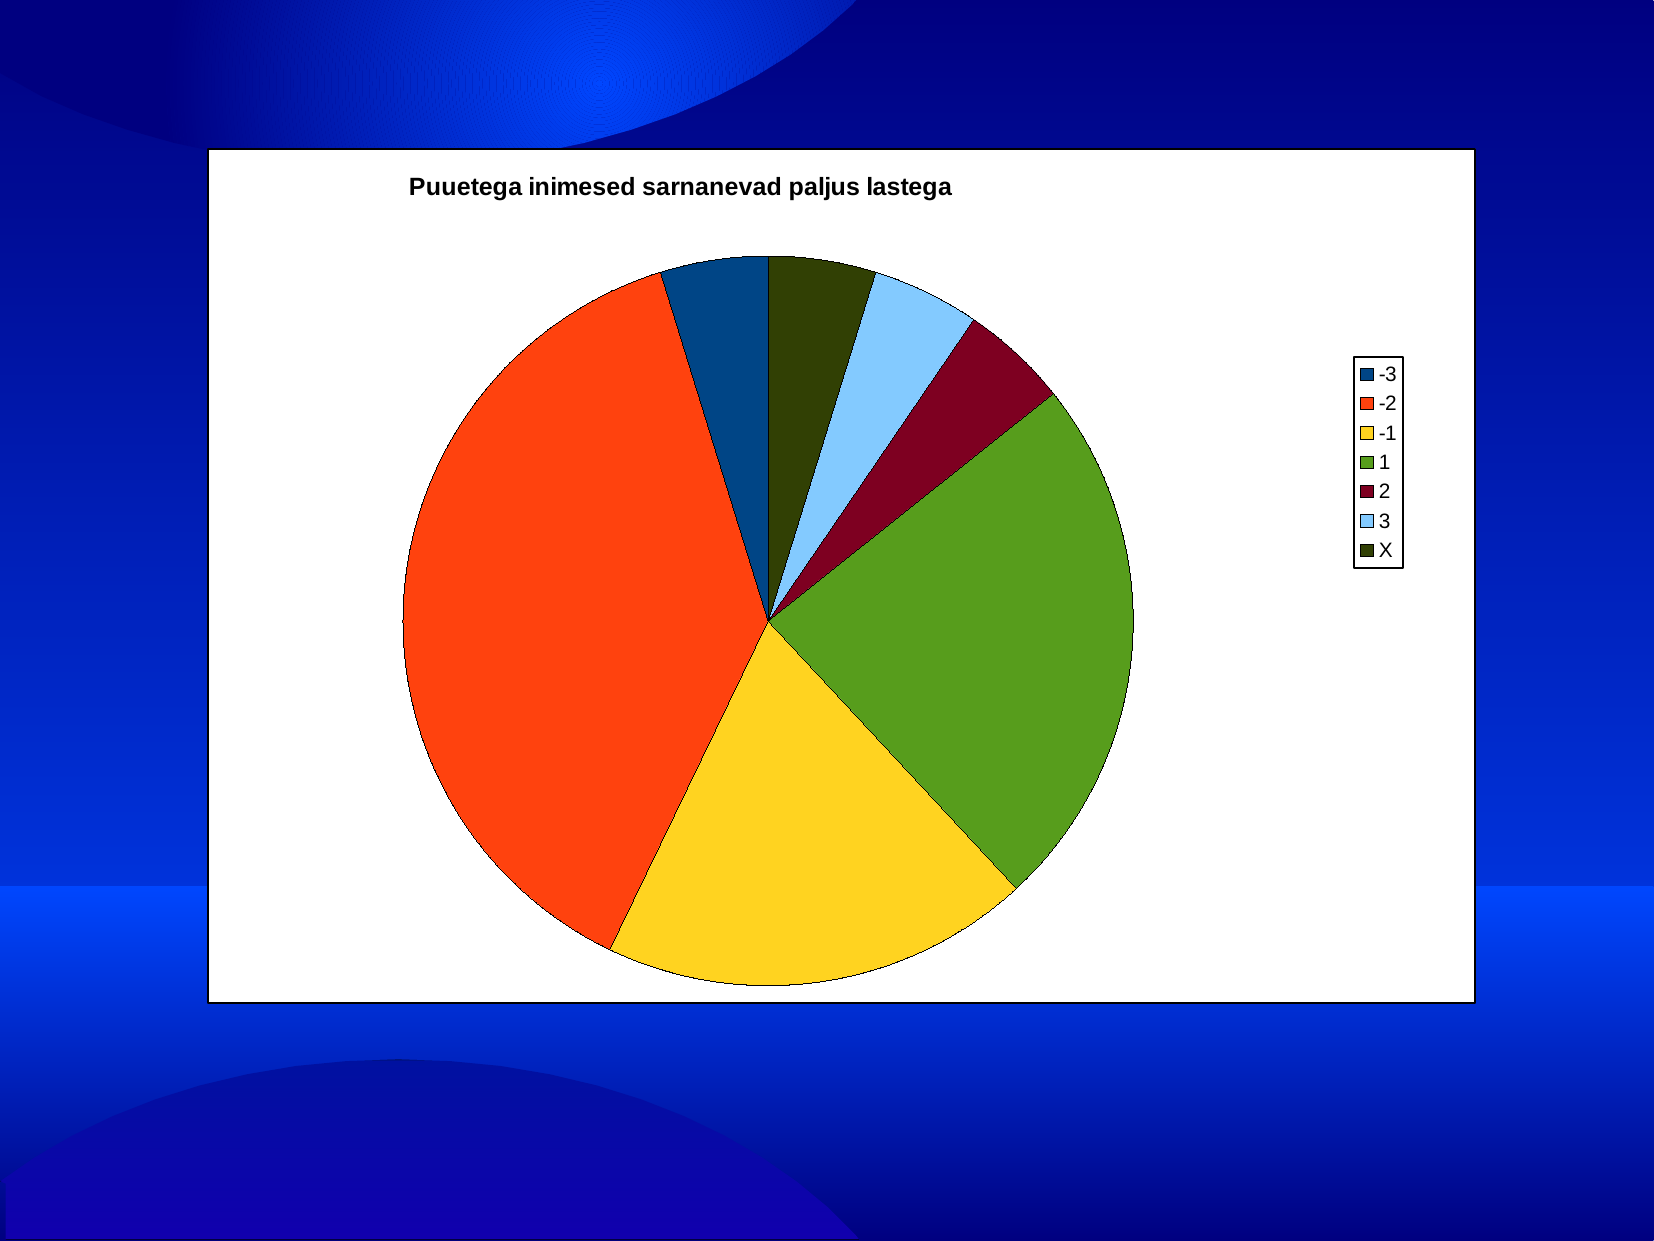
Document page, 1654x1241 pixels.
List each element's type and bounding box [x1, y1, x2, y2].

chart [206, 147, 1477, 1004]
